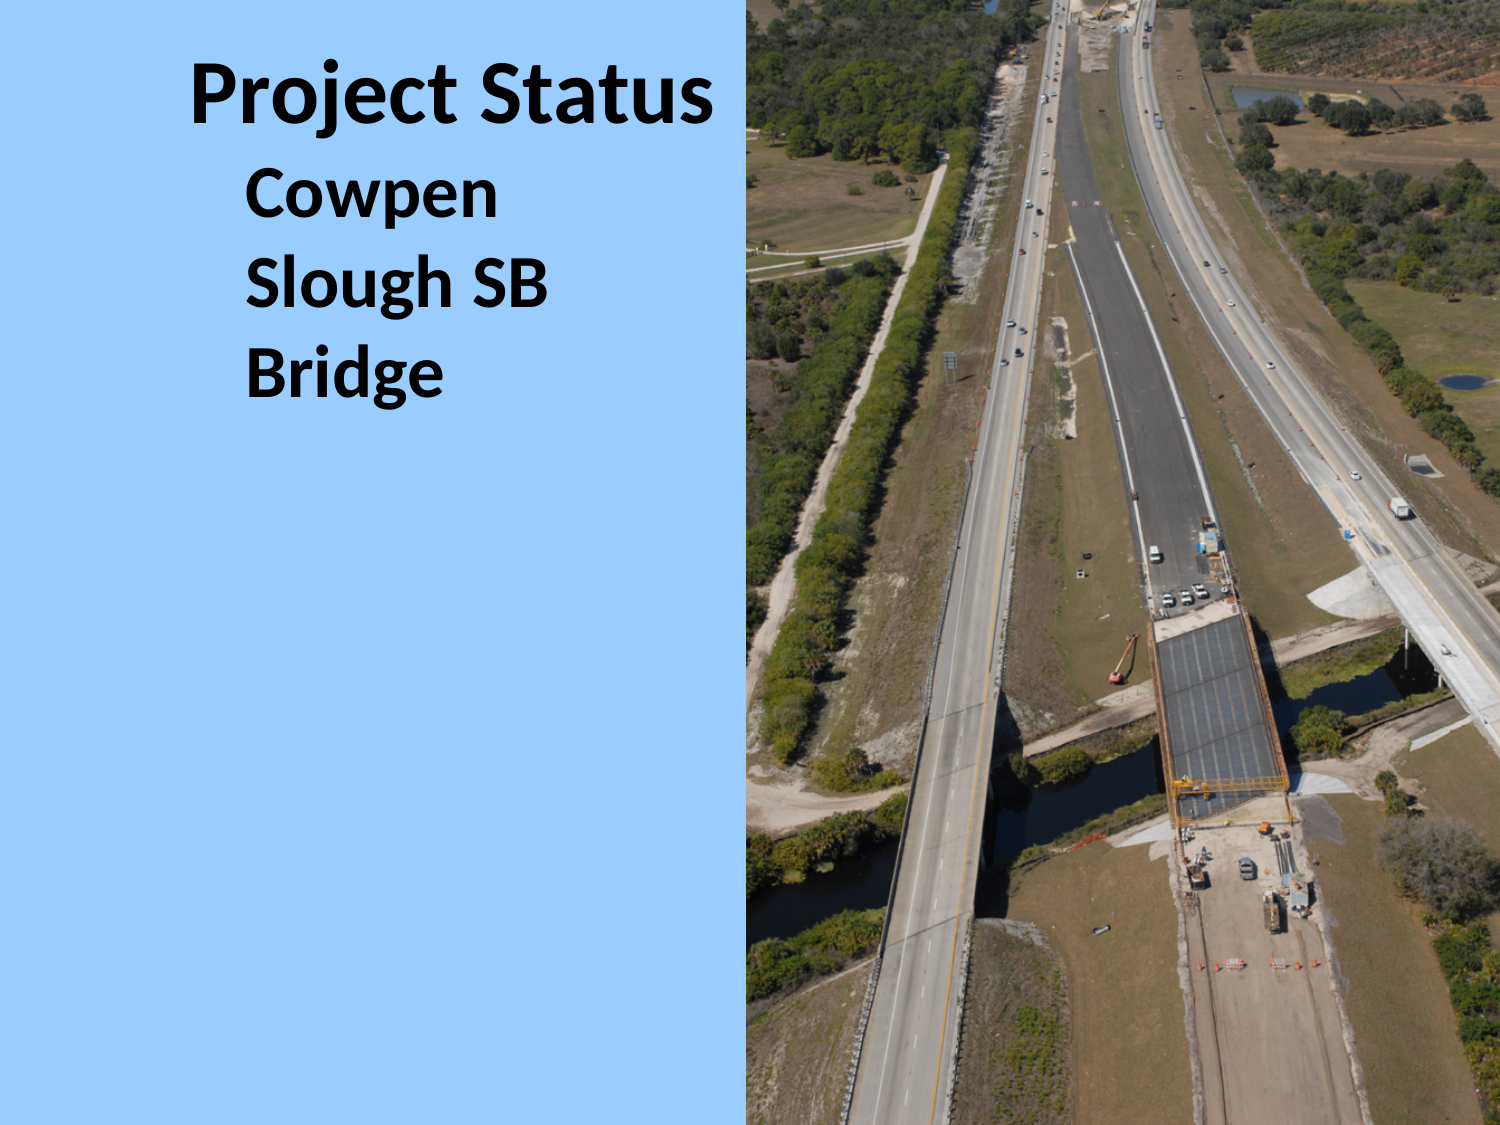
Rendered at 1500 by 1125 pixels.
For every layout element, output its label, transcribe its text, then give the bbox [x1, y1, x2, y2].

picture [746, 0, 1500, 1125]
text_box Project Status Cowpen Slough SB Bridge [174, 24, 738, 850]
